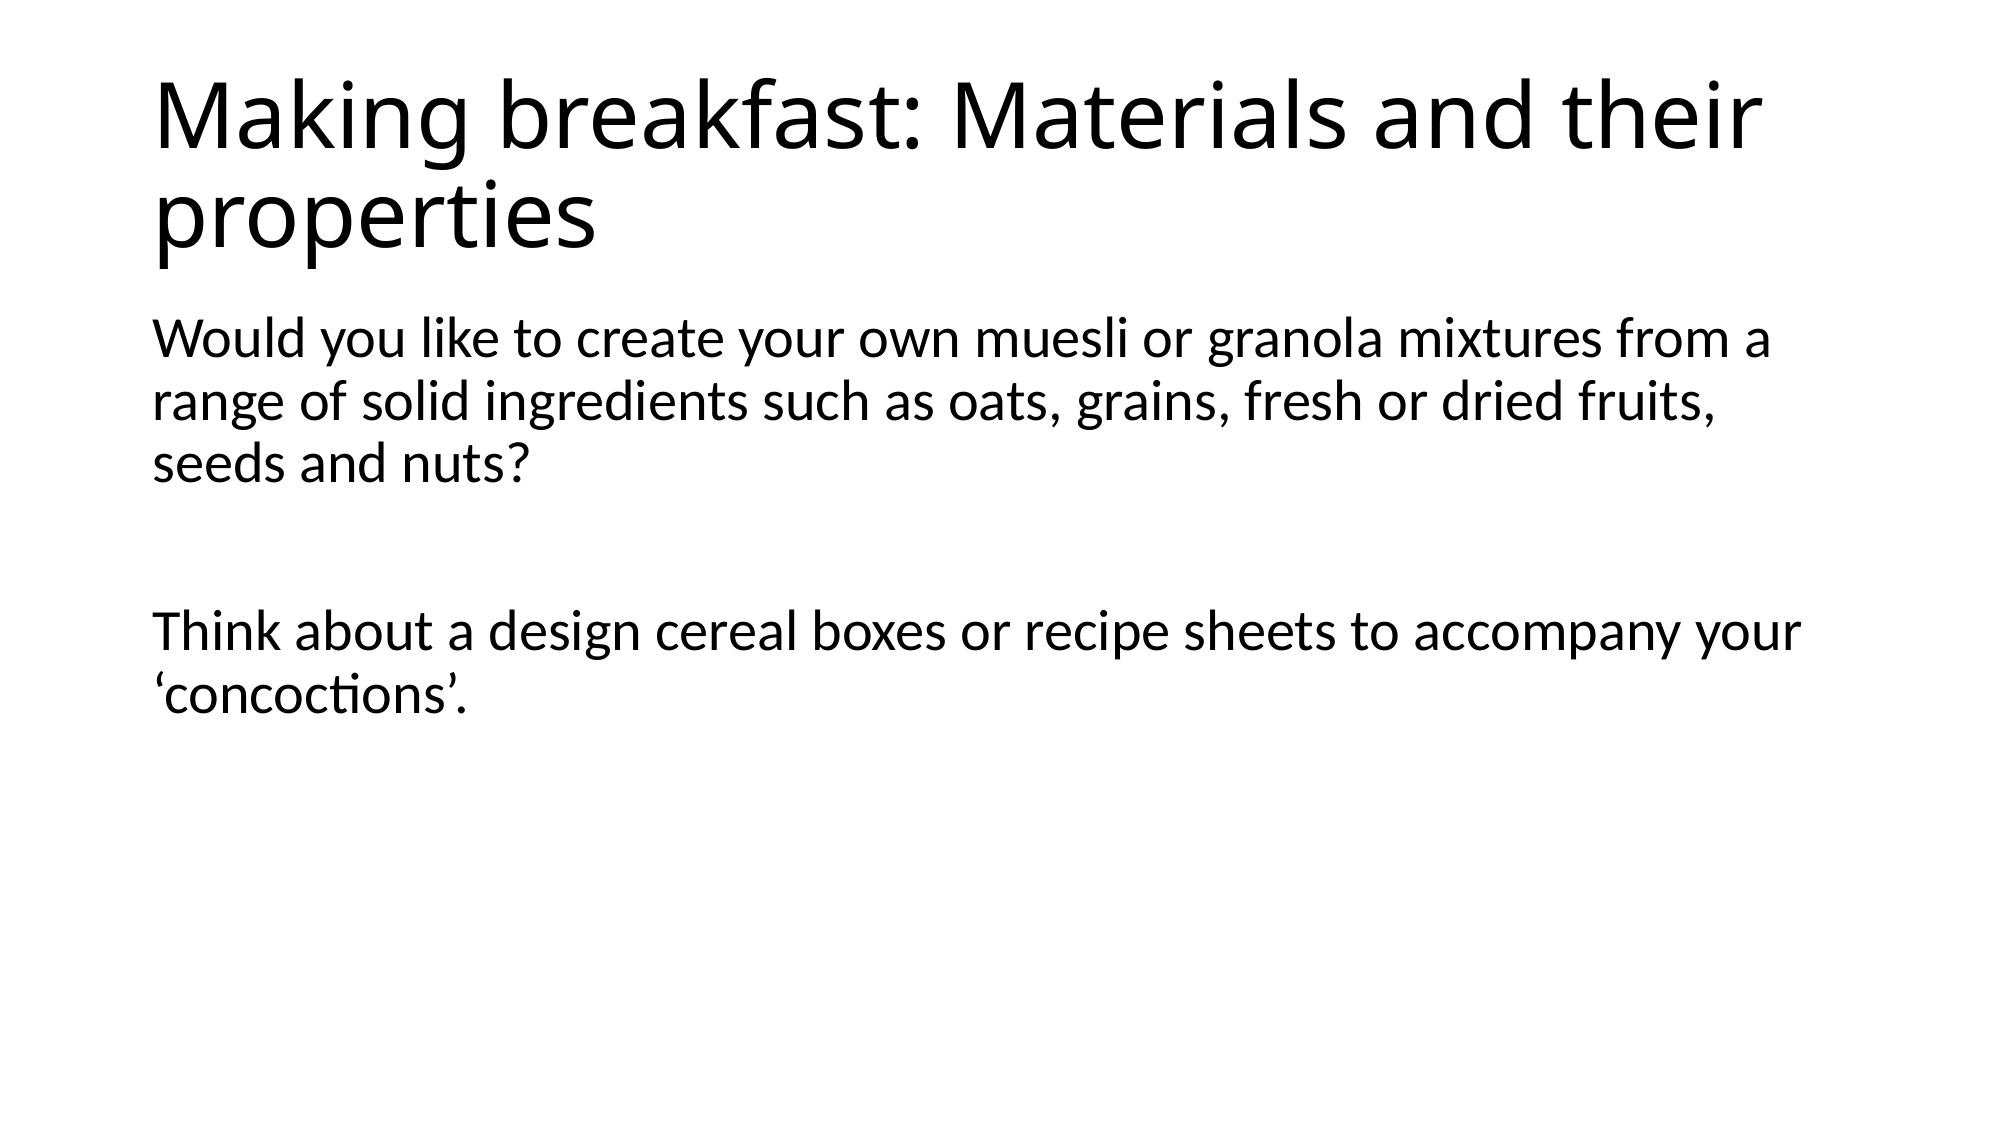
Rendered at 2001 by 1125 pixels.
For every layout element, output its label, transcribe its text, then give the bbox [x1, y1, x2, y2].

list Would you like to create your own muesli or granola mixtures from a range of solid ingredients such as oats, grains, fresh or dried fruits, seeds and nuts? Think about a design cereal boxes or recipe sheets to accompany your ‘concoctions’. [137, 299, 1863, 1014]
title Making breakfast: Materials and their properties [137, 59, 1863, 278]
